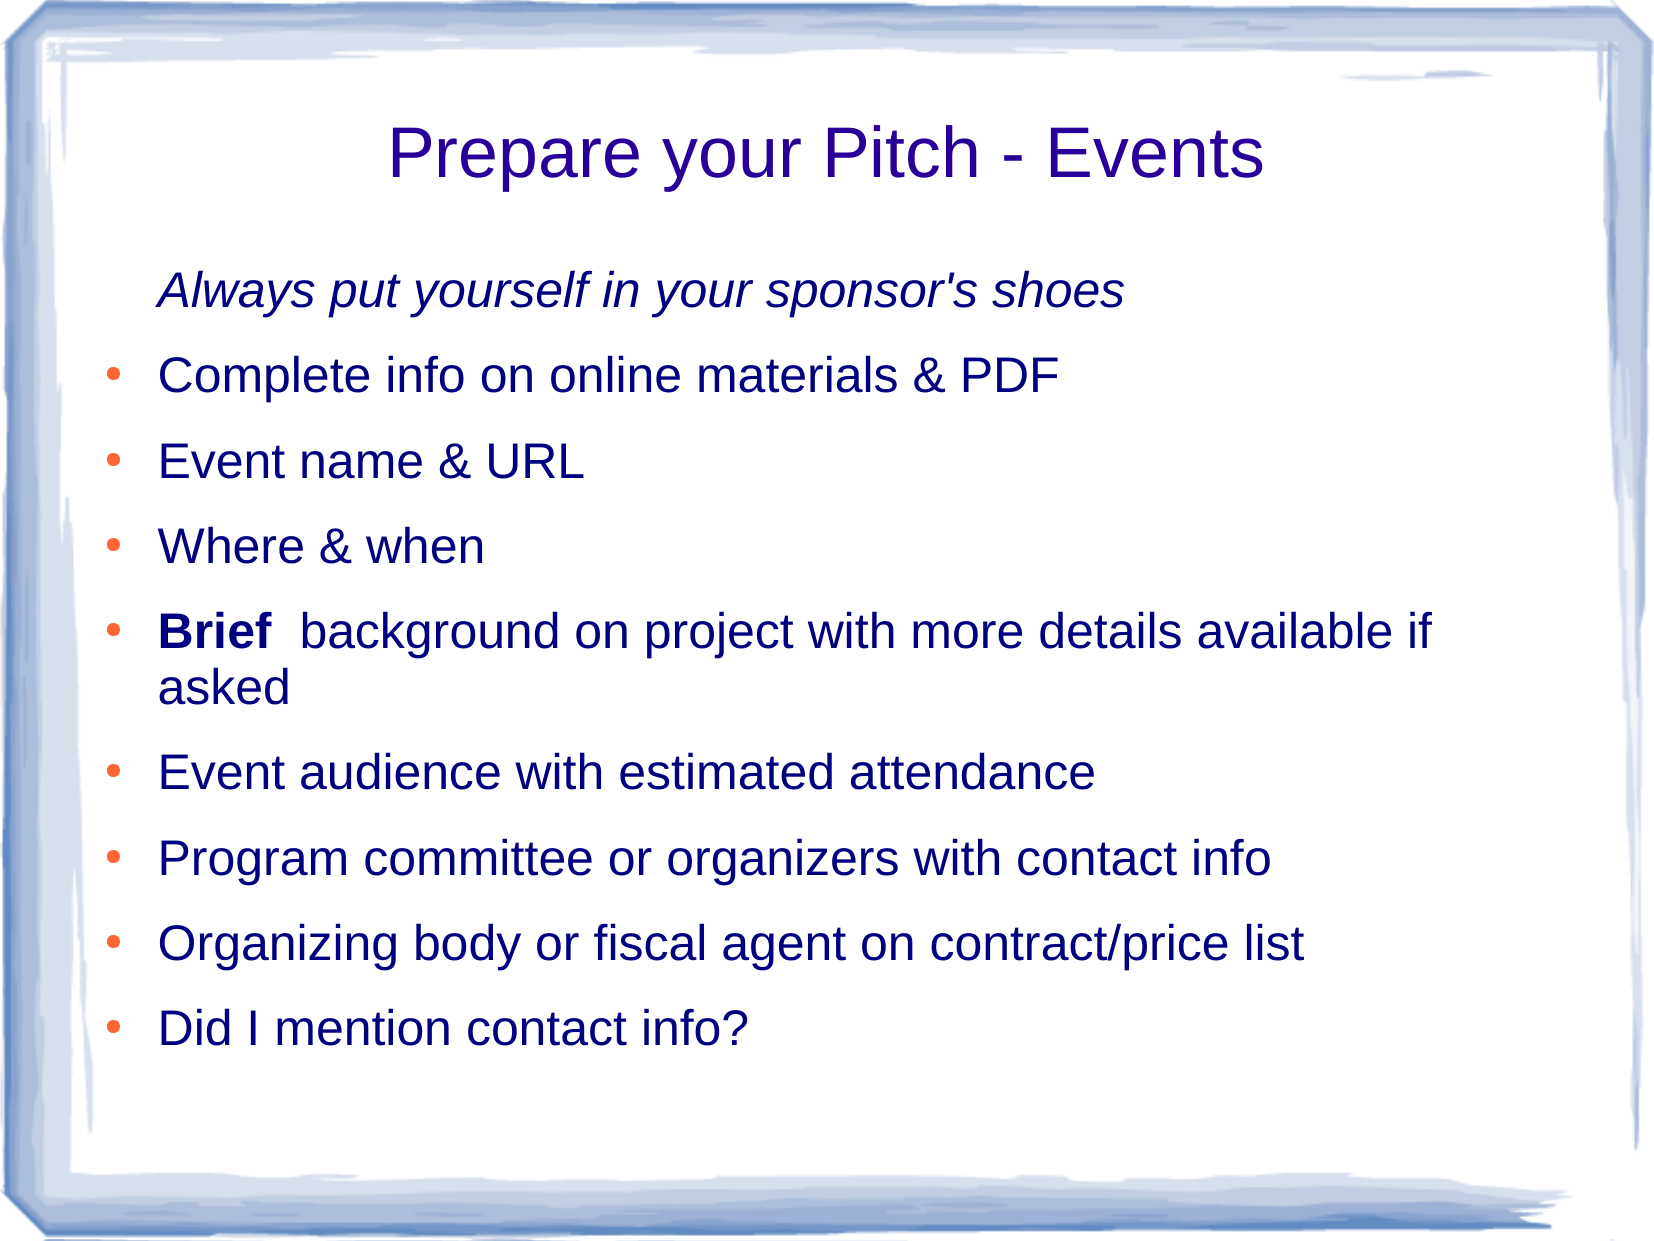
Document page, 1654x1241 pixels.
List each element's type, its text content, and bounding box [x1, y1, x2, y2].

picture [0, 0, 1654, 1241]
title Prepare your Pitch - Events [82, 49, 1571, 257]
list Always put yourself in your sponsor's shoes Complete info on online materials & PDF Event name & URL Where & when Brief background on project with more details available if asked Event audience with estimated attendance Program committee or organizers with contact info Organizing body or fiscal agent on contract/price list Did I mention contact info? [86, 262, 1576, 1142]
